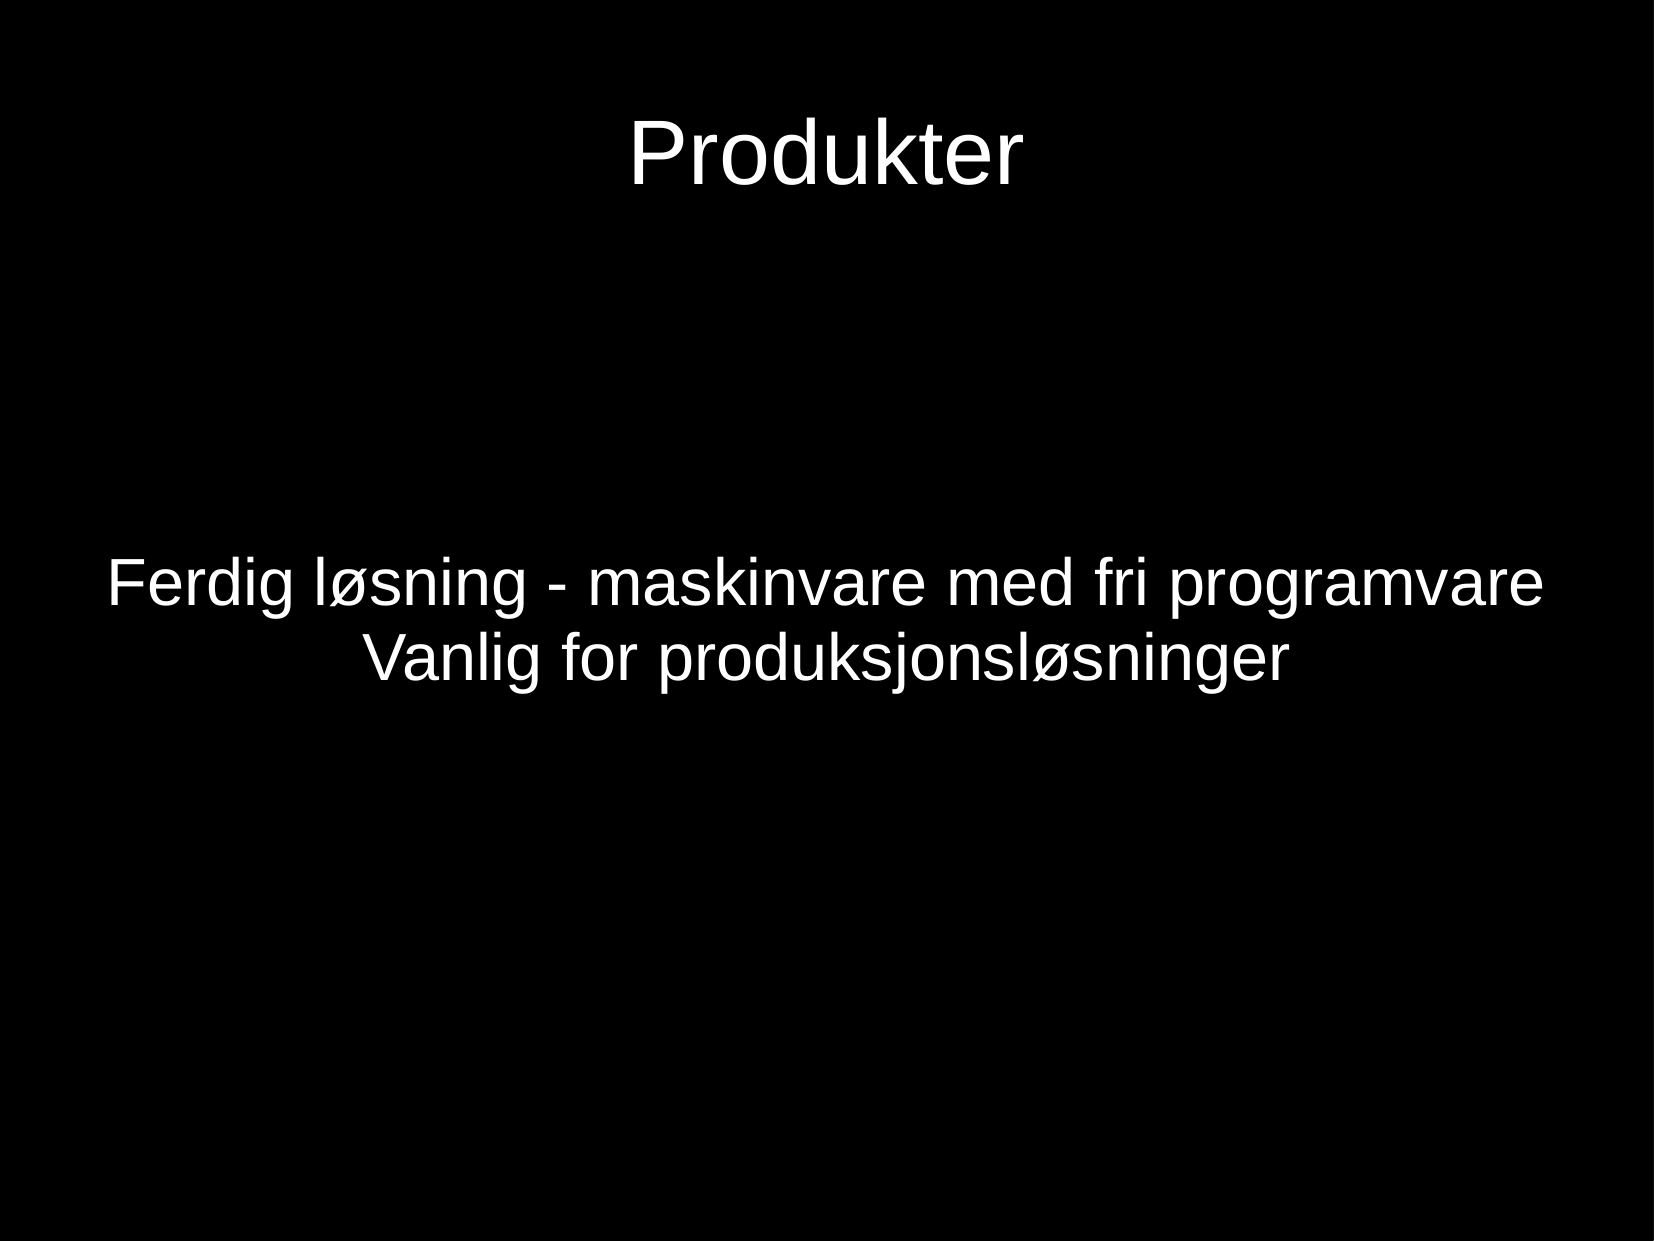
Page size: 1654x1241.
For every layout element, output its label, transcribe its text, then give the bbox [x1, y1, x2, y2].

subtitle Ferdig løsning - maskinvare med fri programvare Vanlig for produksjonsløsninger [82, 0, 1571, 1241]
